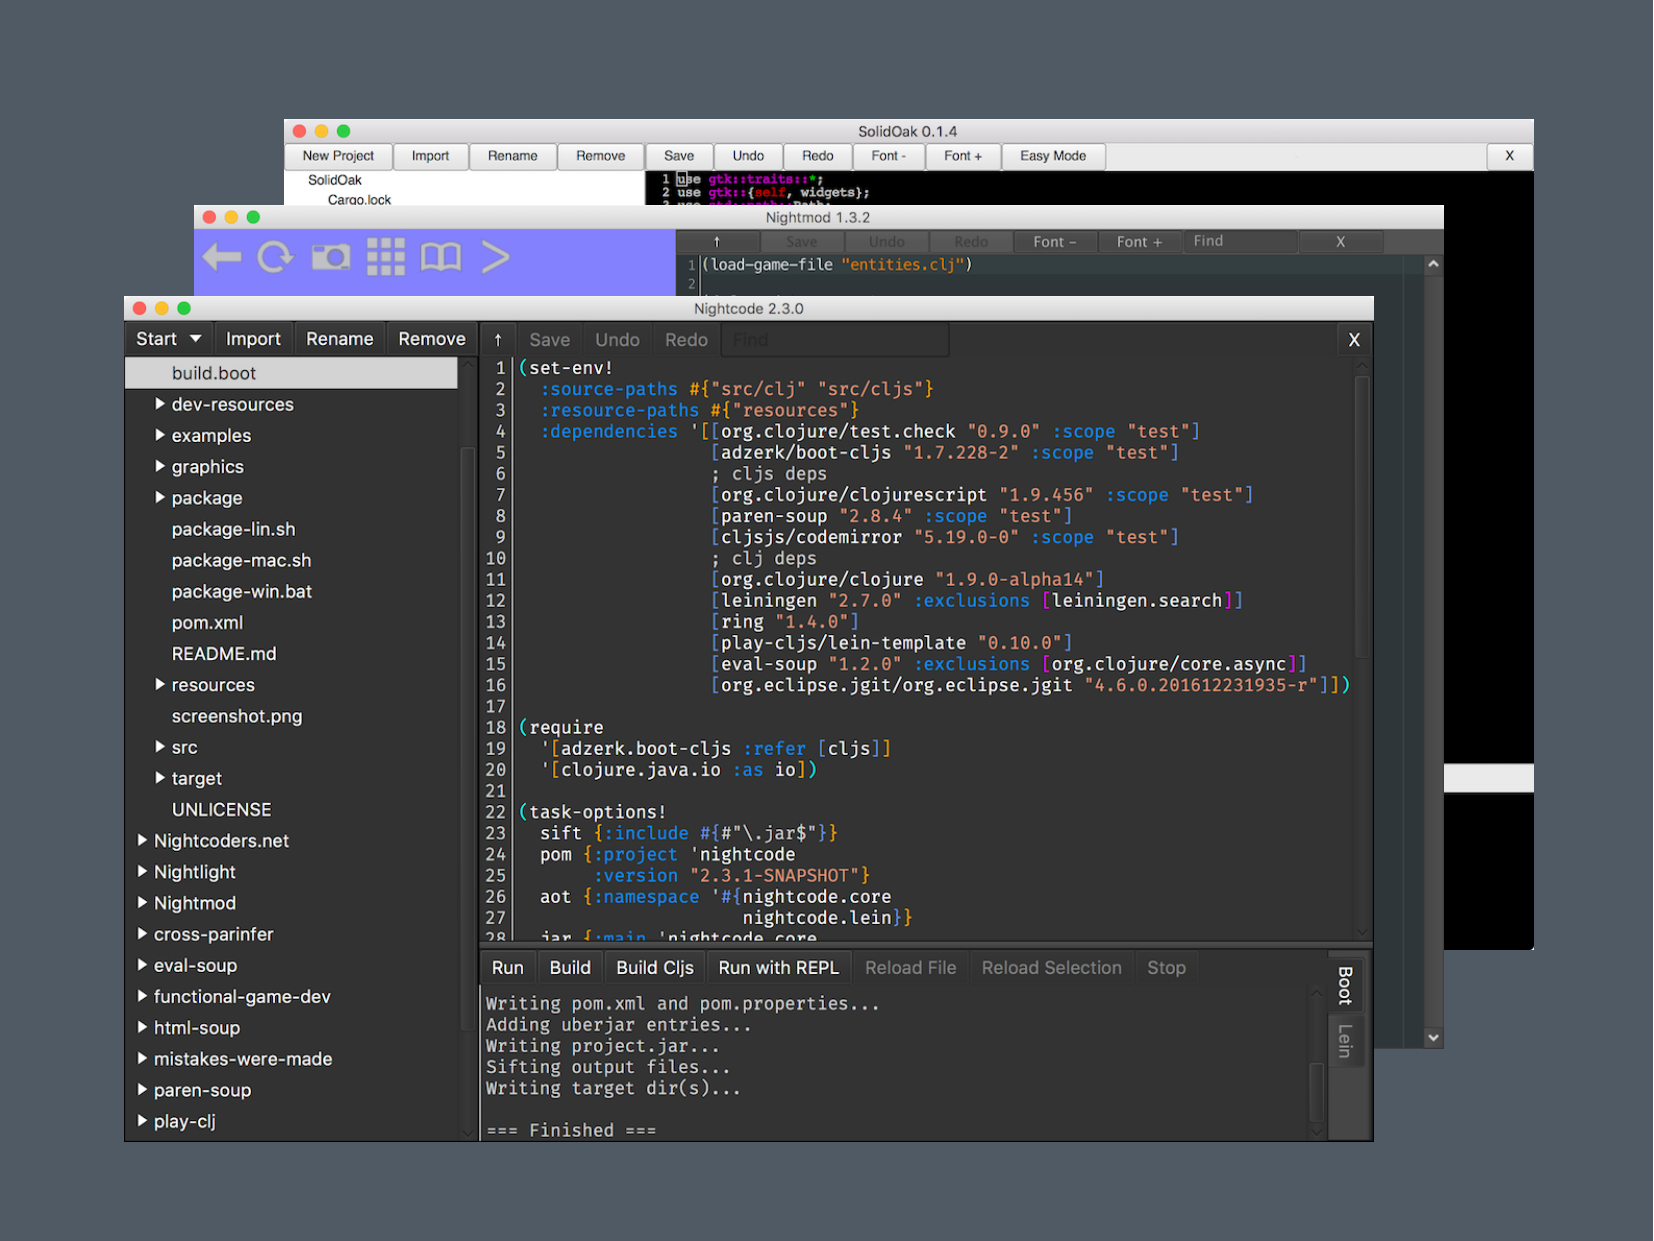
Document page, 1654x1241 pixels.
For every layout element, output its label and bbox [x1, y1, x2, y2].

picture [124, 119, 1534, 1142]
